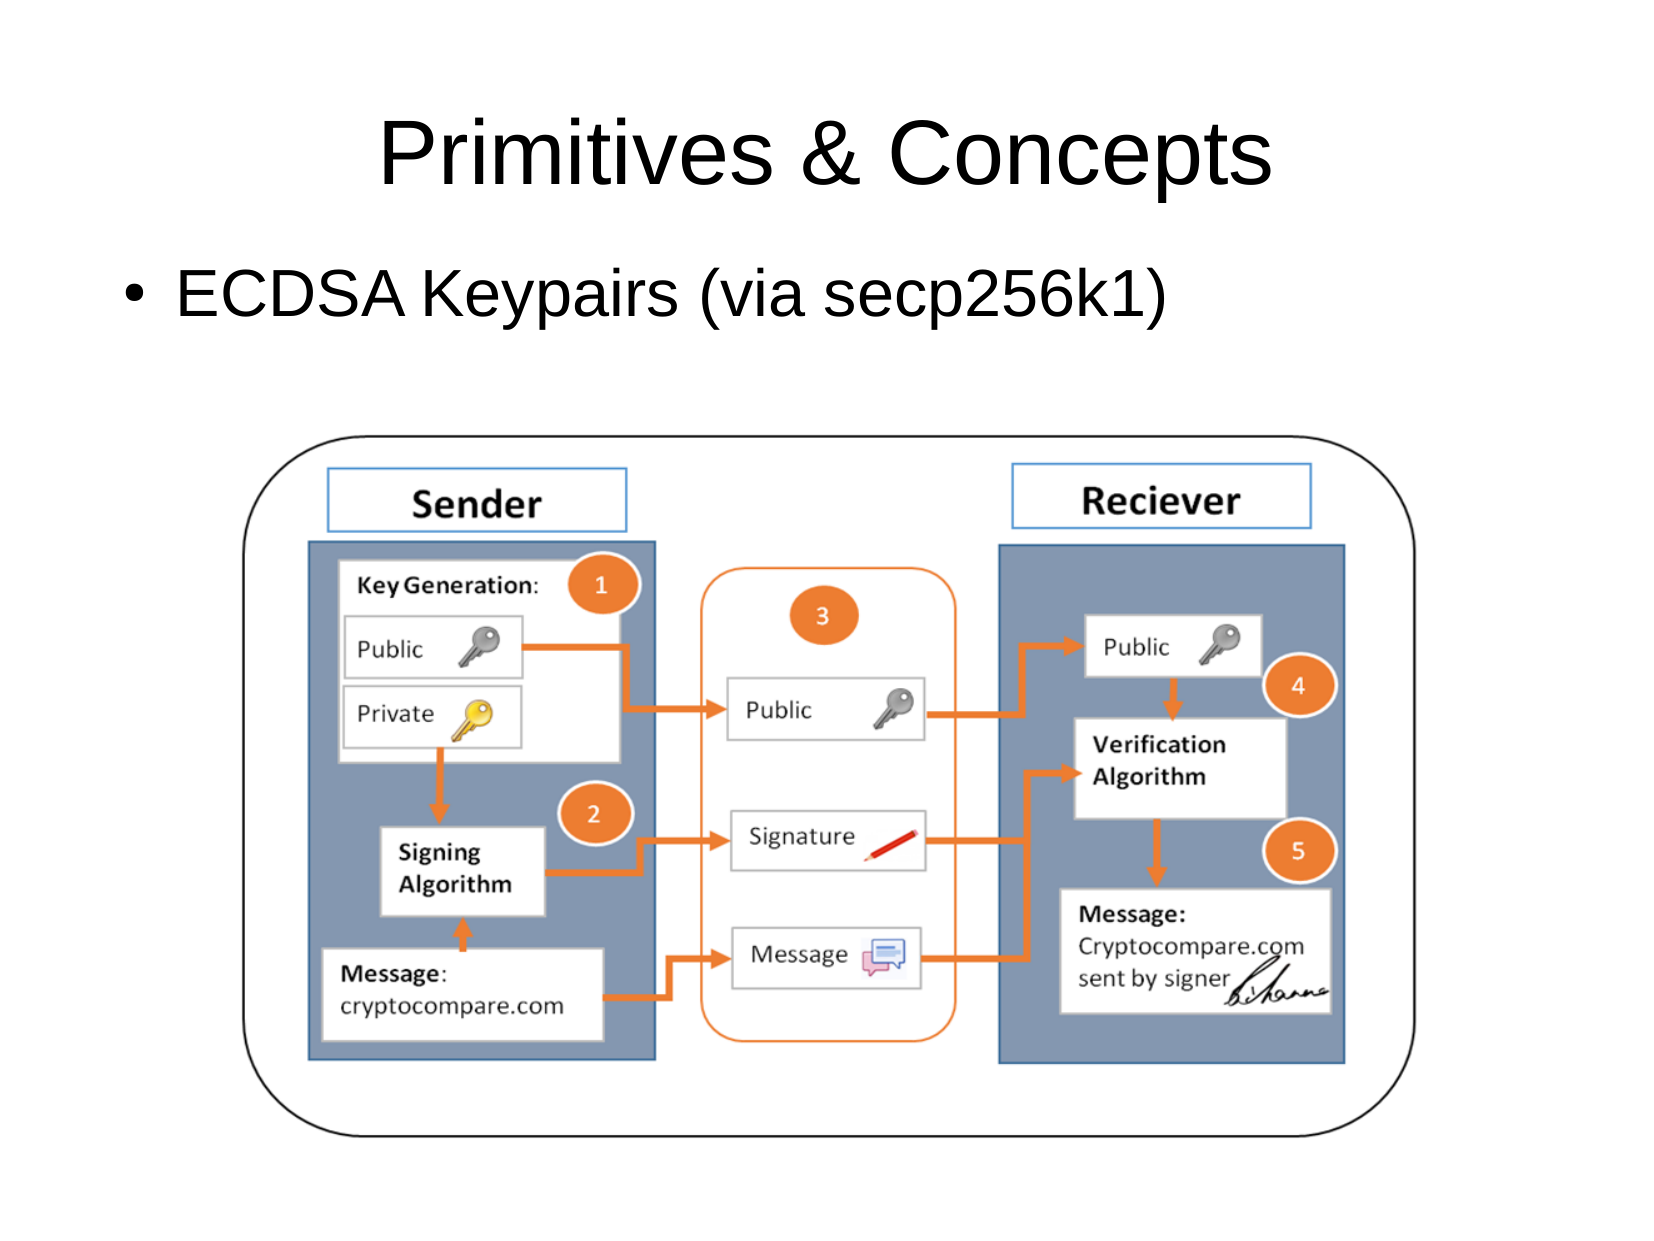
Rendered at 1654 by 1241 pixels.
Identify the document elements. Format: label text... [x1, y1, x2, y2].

list ECDSA Keypairs (via secp256k1) [105, 256, 1516, 1110]
picture [240, 433, 1418, 1141]
title Primitives & Concepts [82, 49, 1571, 257]
